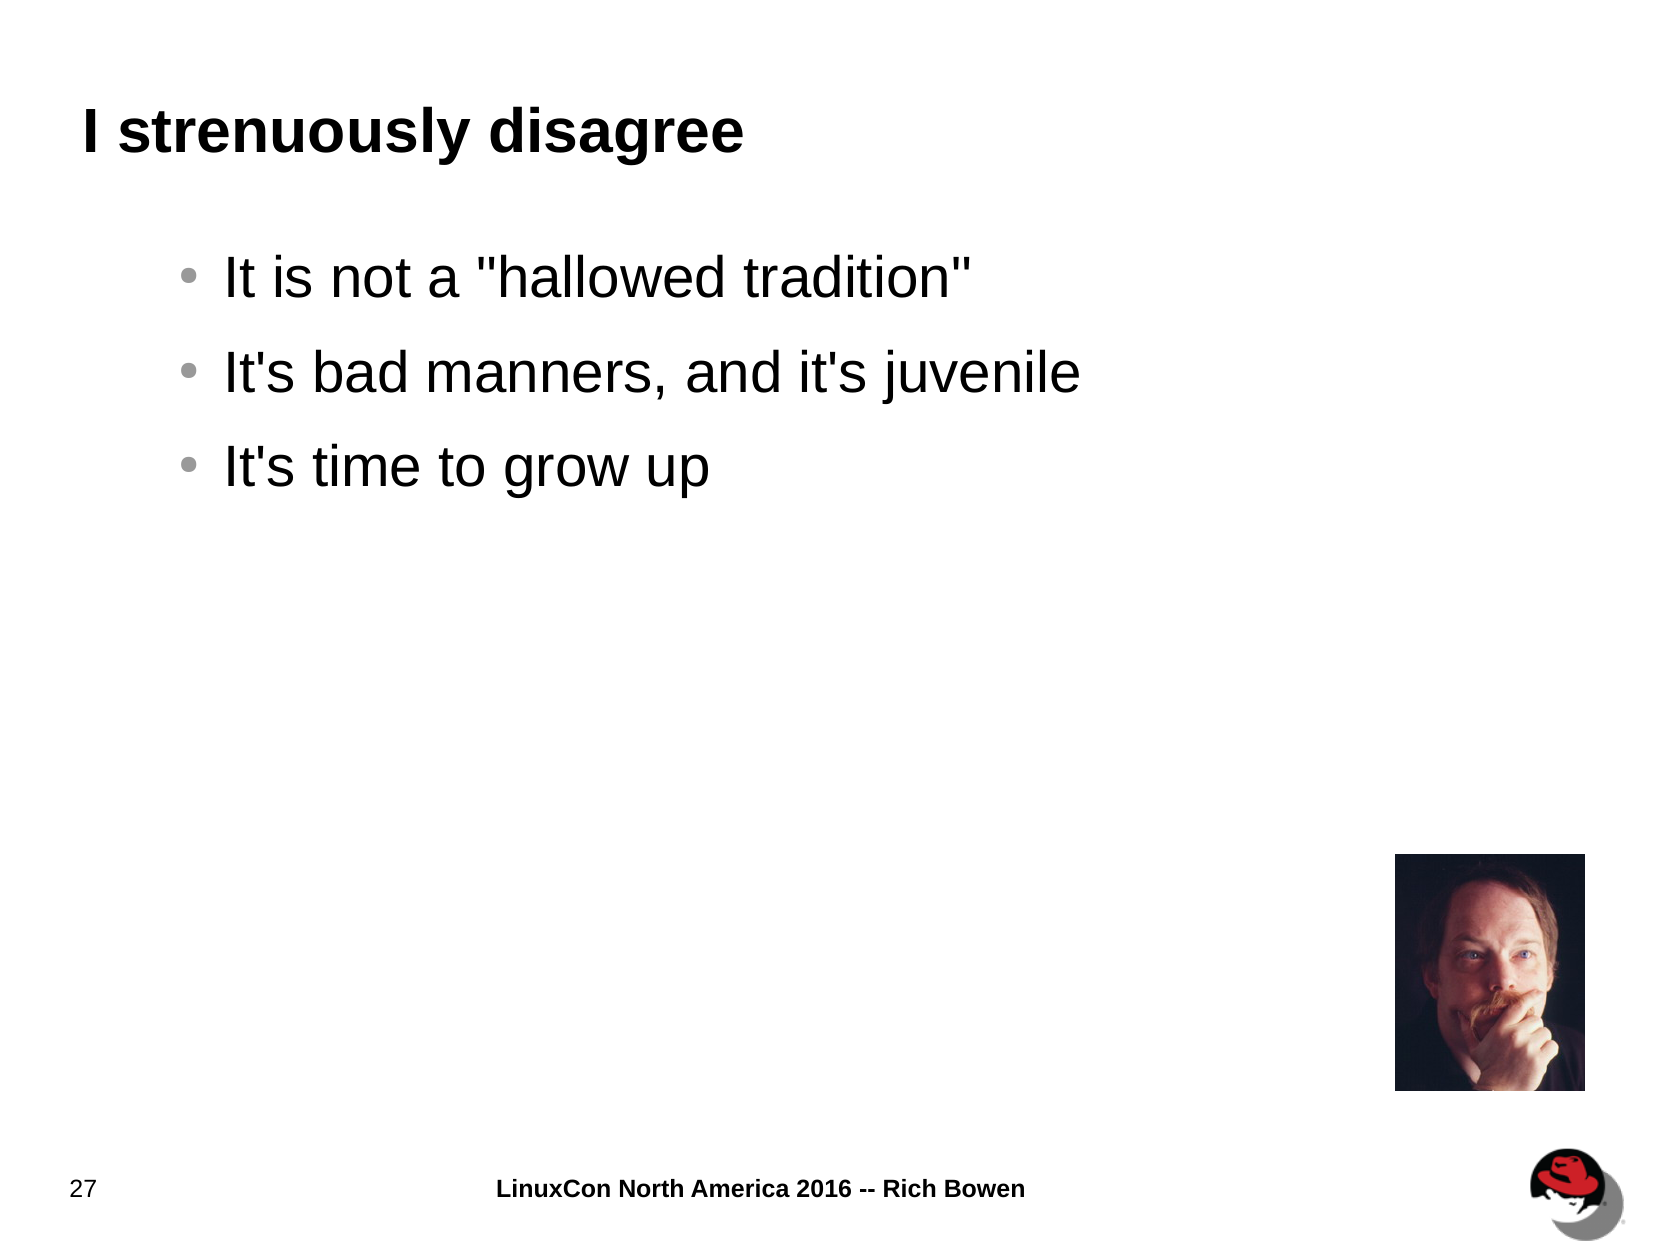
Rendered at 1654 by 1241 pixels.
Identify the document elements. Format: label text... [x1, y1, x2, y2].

picture [1395, 854, 1585, 1091]
title I strenuously disagree [82, 37, 1571, 226]
picture [1529, 1146, 1613, 1224]
list It is not a "hallowed tradition" It's bad manners, and it's juvenile It's time to grow up [86, 244, 1576, 1039]
